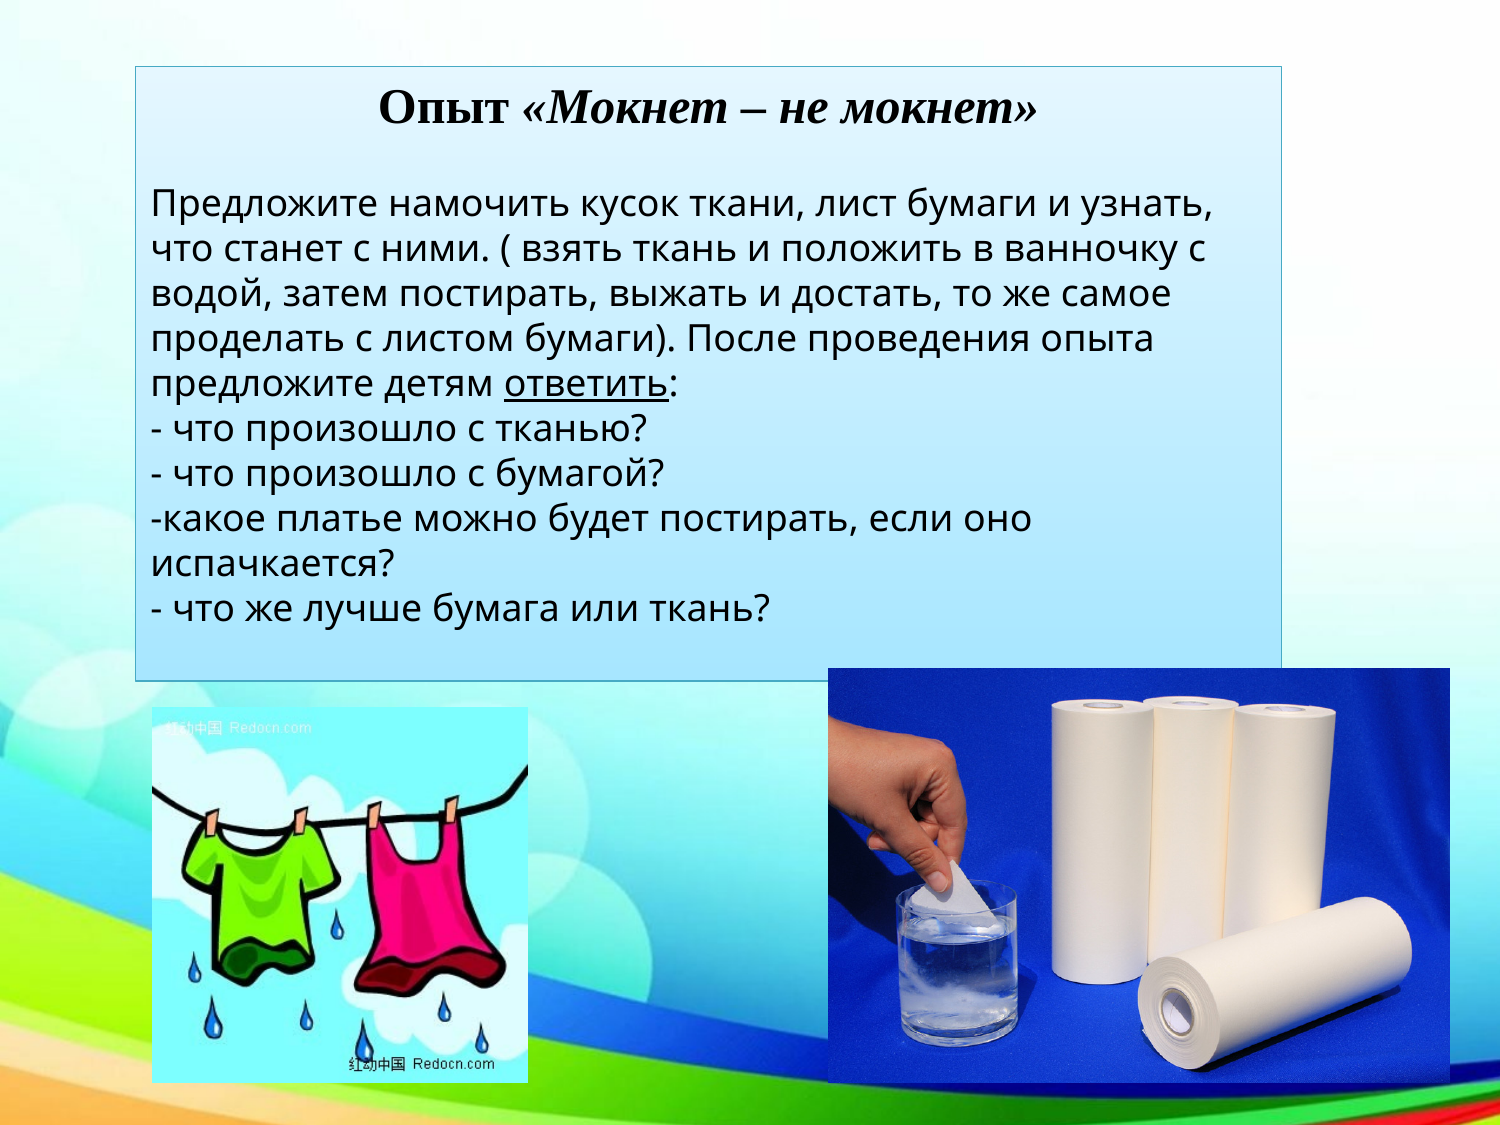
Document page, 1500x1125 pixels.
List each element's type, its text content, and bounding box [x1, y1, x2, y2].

text_box Опыт «Мокнет – не мокнет» Предложите намочить кусок ткани, лист бумаги и узнать, что станет с ними. ( взять ткань и положить в ванночку с водой, затем постирать, выжать и достать, то же самое проделать с листом бумаги). После проведения опыта предложите детям ответить: - что произошло с тканью? - что произошло с бумагой? -какое платье можно будет постирать, если оно испачкается? - что же лучше бумага или ткань? [135, 66, 1282, 682]
picture [0, 0, 1500, 1125]
